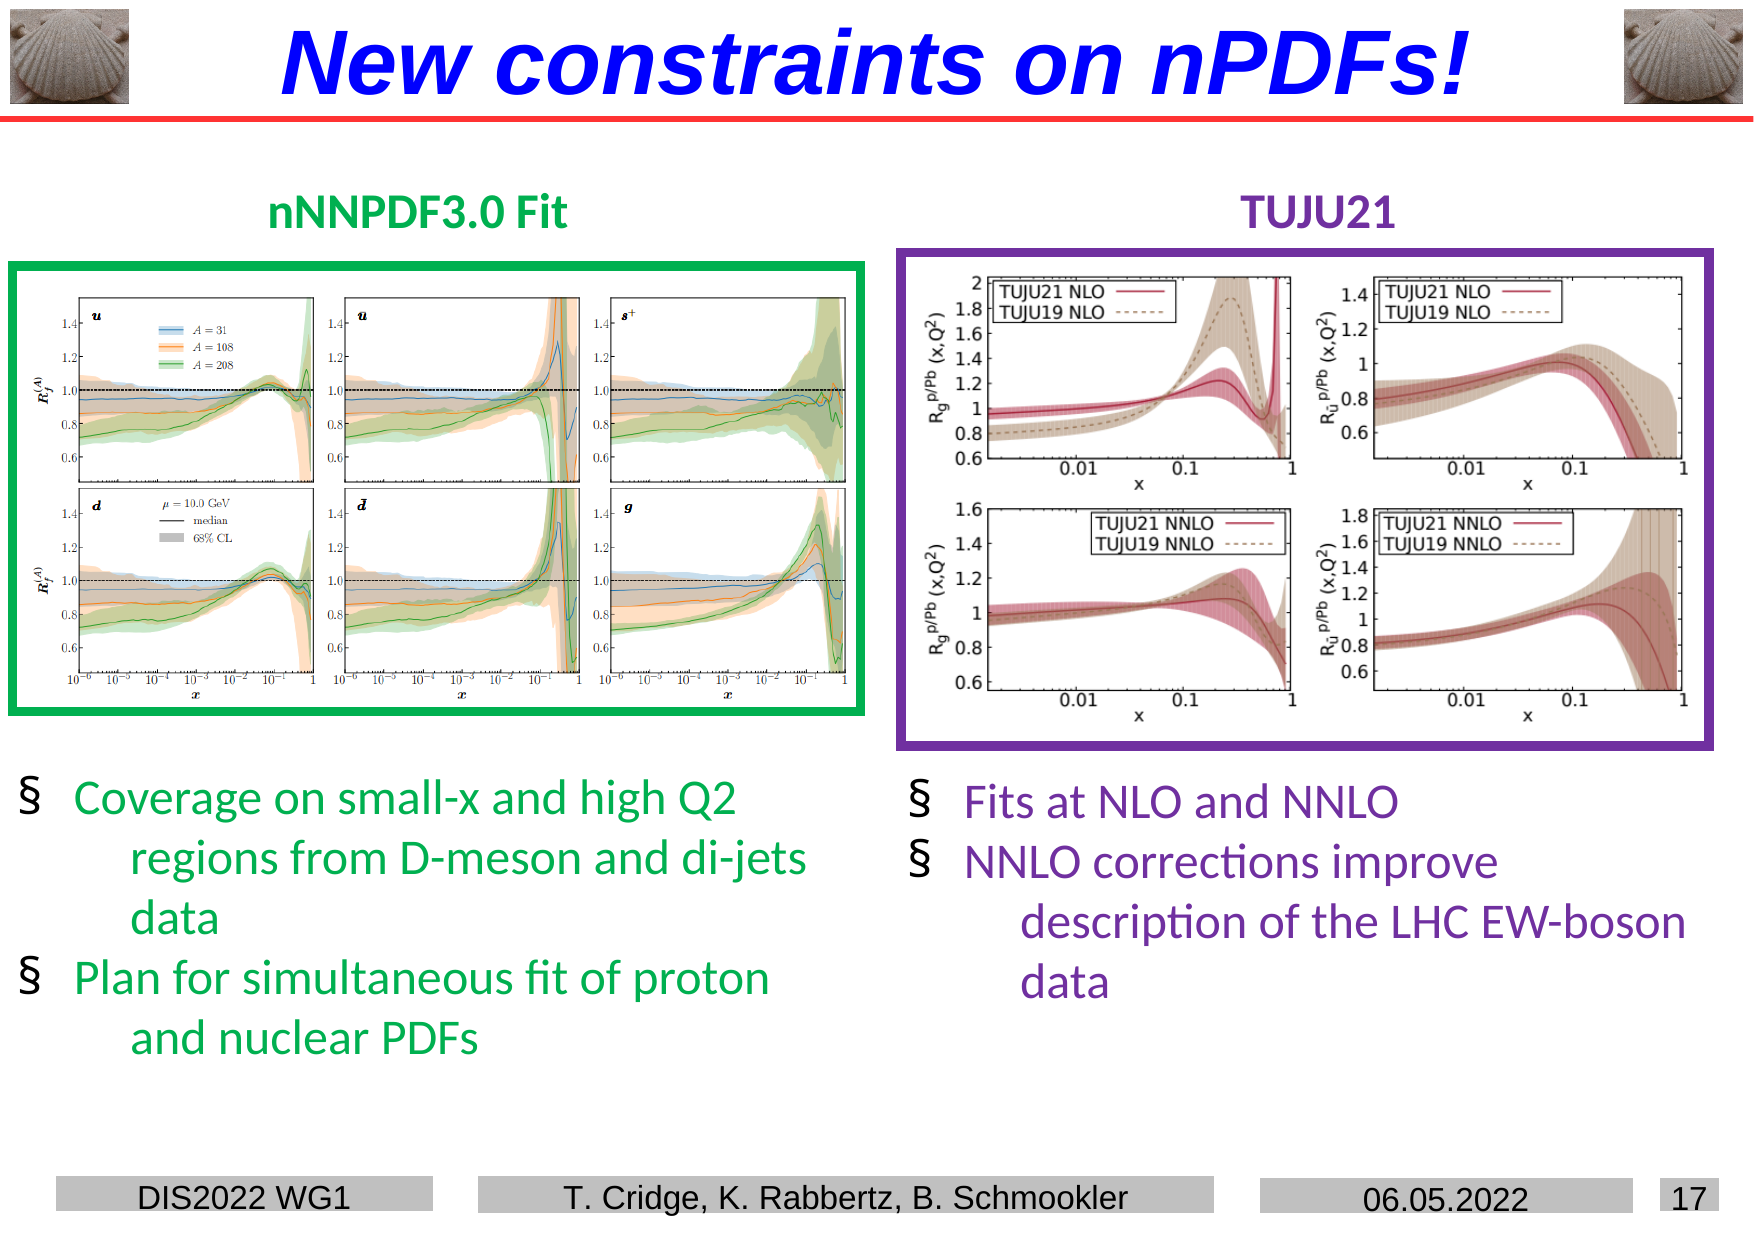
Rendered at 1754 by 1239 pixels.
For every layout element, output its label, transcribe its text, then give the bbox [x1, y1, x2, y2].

text_box nNNPDF3.0 Fit [163, 170, 672, 247]
picture [905, 256, 1705, 742]
title New constraints on nPDFs! [124, 2, 1630, 114]
text_box Coverage on small-x and high Q2 regions from D-meson and di-jets data Plan for simultaneous fit of proton and nuclear PDFs [2, 757, 834, 1076]
picture [10, 9, 124, 104]
text_box TUJU21 [956, 170, 1681, 247]
text_box Fits at NLO and NNLO NNLO corrections improve description of the LHC EW-boson data [892, 760, 1705, 1019]
picture [1630, 9, 1743, 104]
picture [17, 270, 857, 707]
